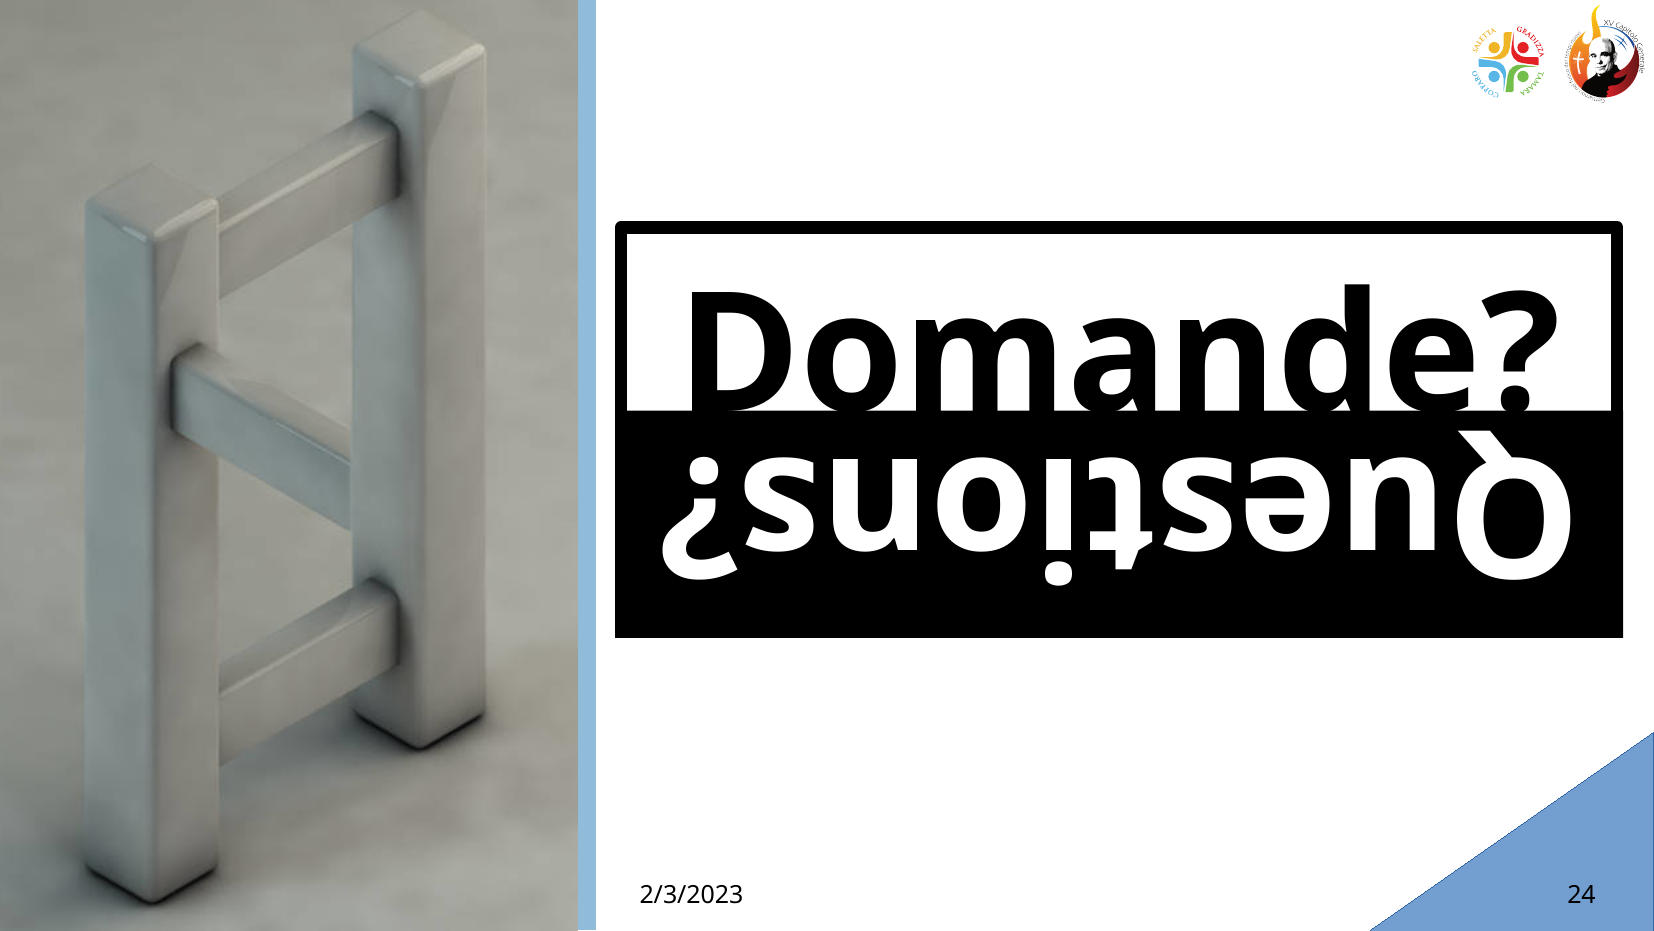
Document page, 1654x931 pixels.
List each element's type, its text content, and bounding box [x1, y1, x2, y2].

title Domande? [621, 236, 1618, 410]
picture [0, 0, 578, 931]
title Questions? [615, 422, 1624, 626]
picture [1563, 4, 1646, 103]
